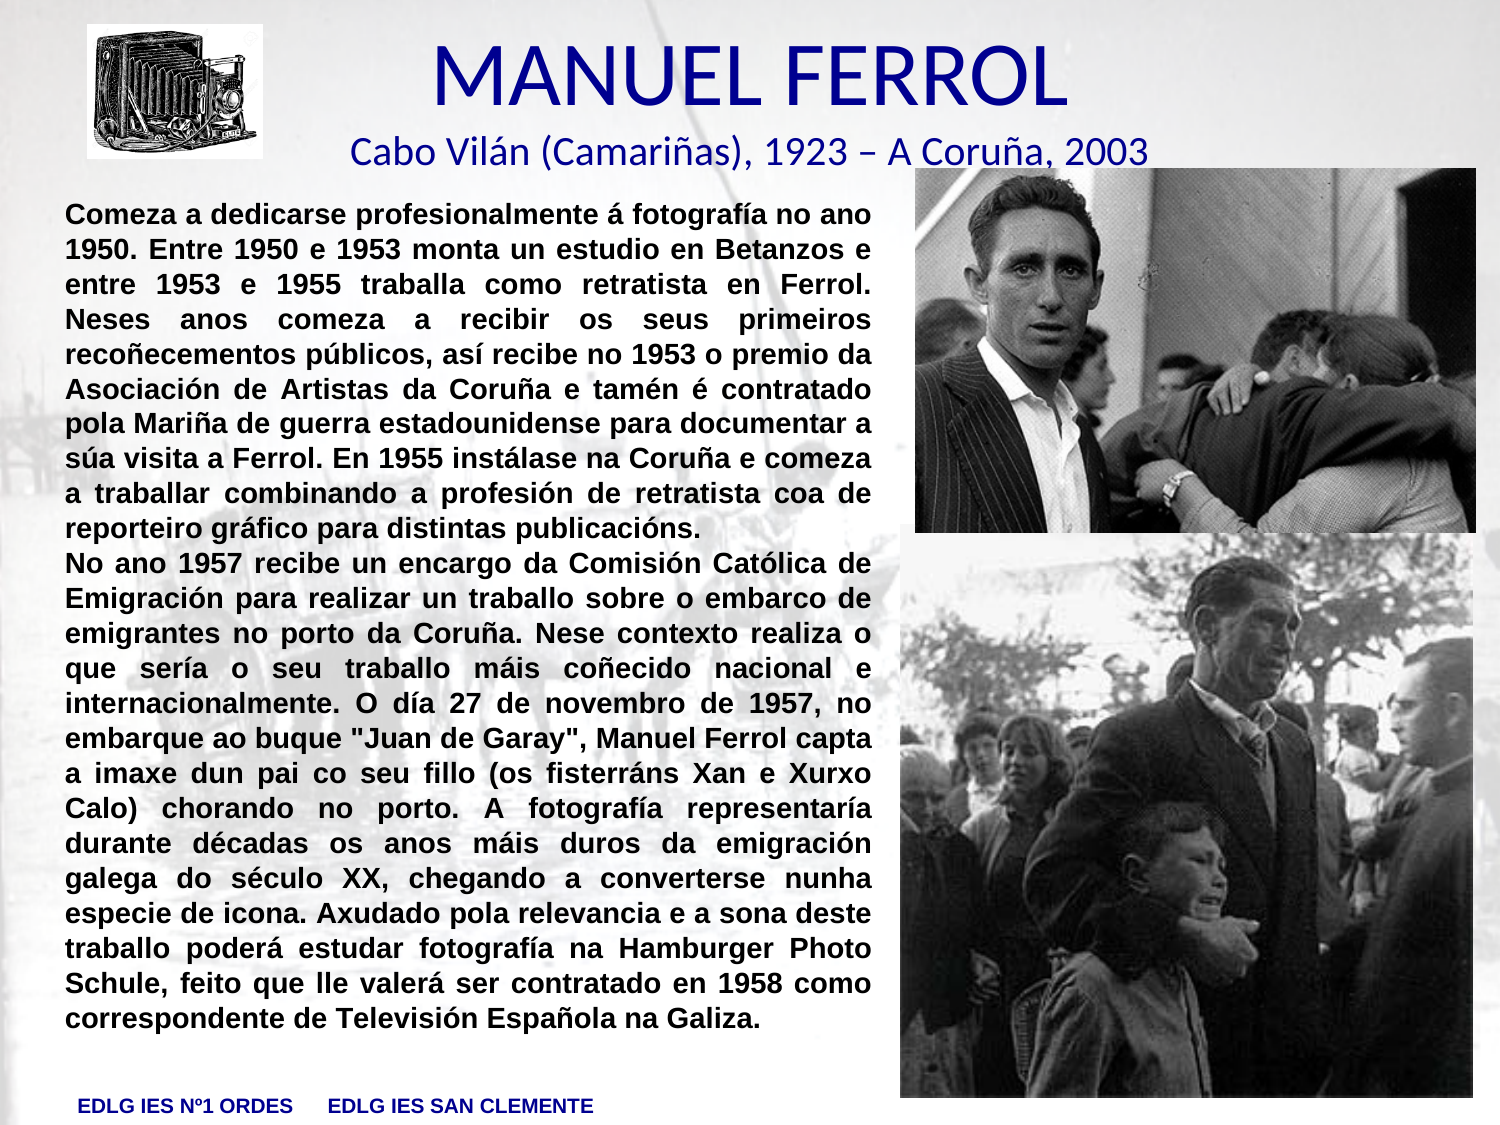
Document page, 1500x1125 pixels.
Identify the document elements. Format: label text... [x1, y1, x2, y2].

text_box EDLG IES Nº1 ORDES EDLG IES SAN CLEMENTE [62, 1084, 613, 1125]
picture [87, 24, 263, 159]
text_box Comeza a dedicarse profesionalmente á fotografía no ano 1950. Entre 1950 e 1953 monta un estudio en Betanzos e entre 1953 e 1955 traballa como retratista en Ferrol. Neses anos comeza a recibir os seus primeiros recoñecementos públicos, así recibe no 1953 o premio da Asociación de Artistas da Coruña e tamén é contratado pola Mariña de guerra estadounidense para documentar a súa visita a Ferrol. En 1955 instálase na Coruña e comeza a traballar combinando a profesión de retratista coa de reporteiro gráfico para distintas publicacións. No ano 1957 recibe un encargo da Comisión Católica de Emigración para realizar un traballo sobre o embarco de emigrantes no porto da Coruña. Nese contexto realiza o que sería o seu traballo máis coñecido nacional e internacionalmente. O día 27 de novembro de 1957, no embarque ao buque "Juan de Garay", Manuel Ferrol capta a imaxe dun pai co seu fillo (os fisterráns Xan e Xurxo Calo) chorando no porto. A fotografía representaría durante décadas os anos máis duros da emigración galega do século XX, chegando a converterse nunha especie de icona. Axudado pola relevancia e a sona deste traballo poderá estudar fotografía na Hamburger Photo Schule, feito que lle valerá ser contratado en 1958 como correspondente de Televisión Española na Galiza. [49, 187, 888, 1042]
picture [0, 0, 1500, 1125]
title MANUEL FERROL Cabo Vilán (Camariñas), 1923 – A Coruña, 2003 [75, 0, 1426, 188]
